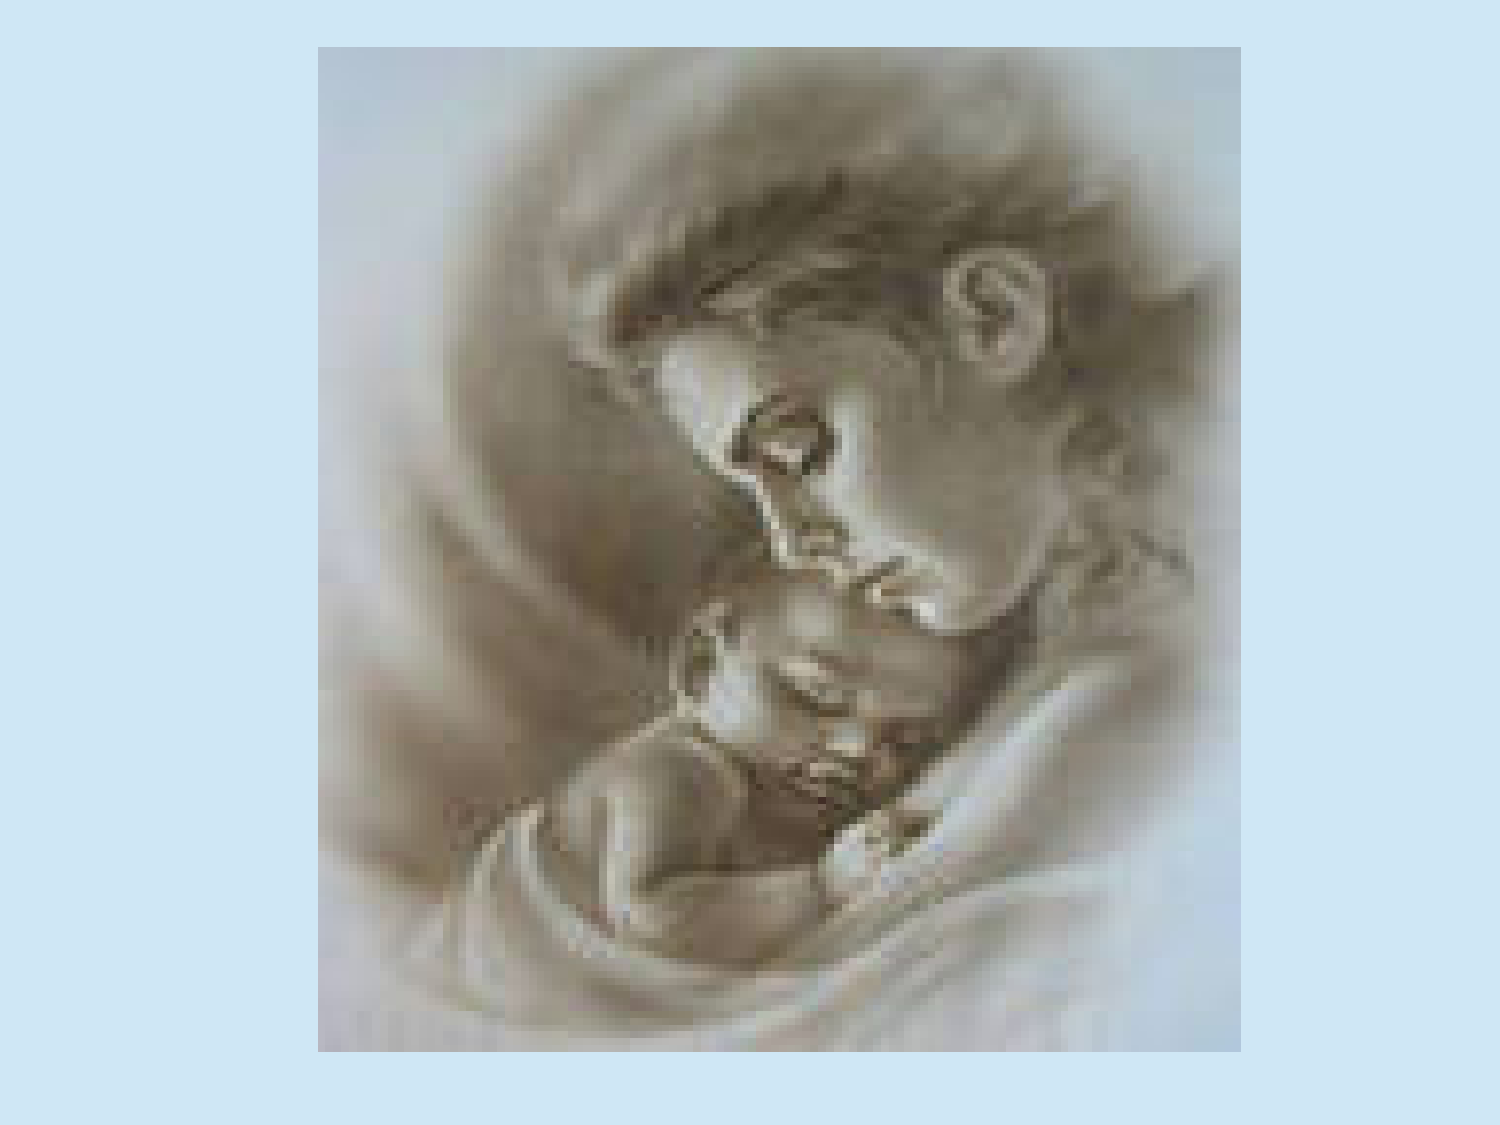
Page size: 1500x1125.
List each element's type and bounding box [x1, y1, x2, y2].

picture [318, 47, 1241, 1052]
title [75, 45, 1425, 233]
